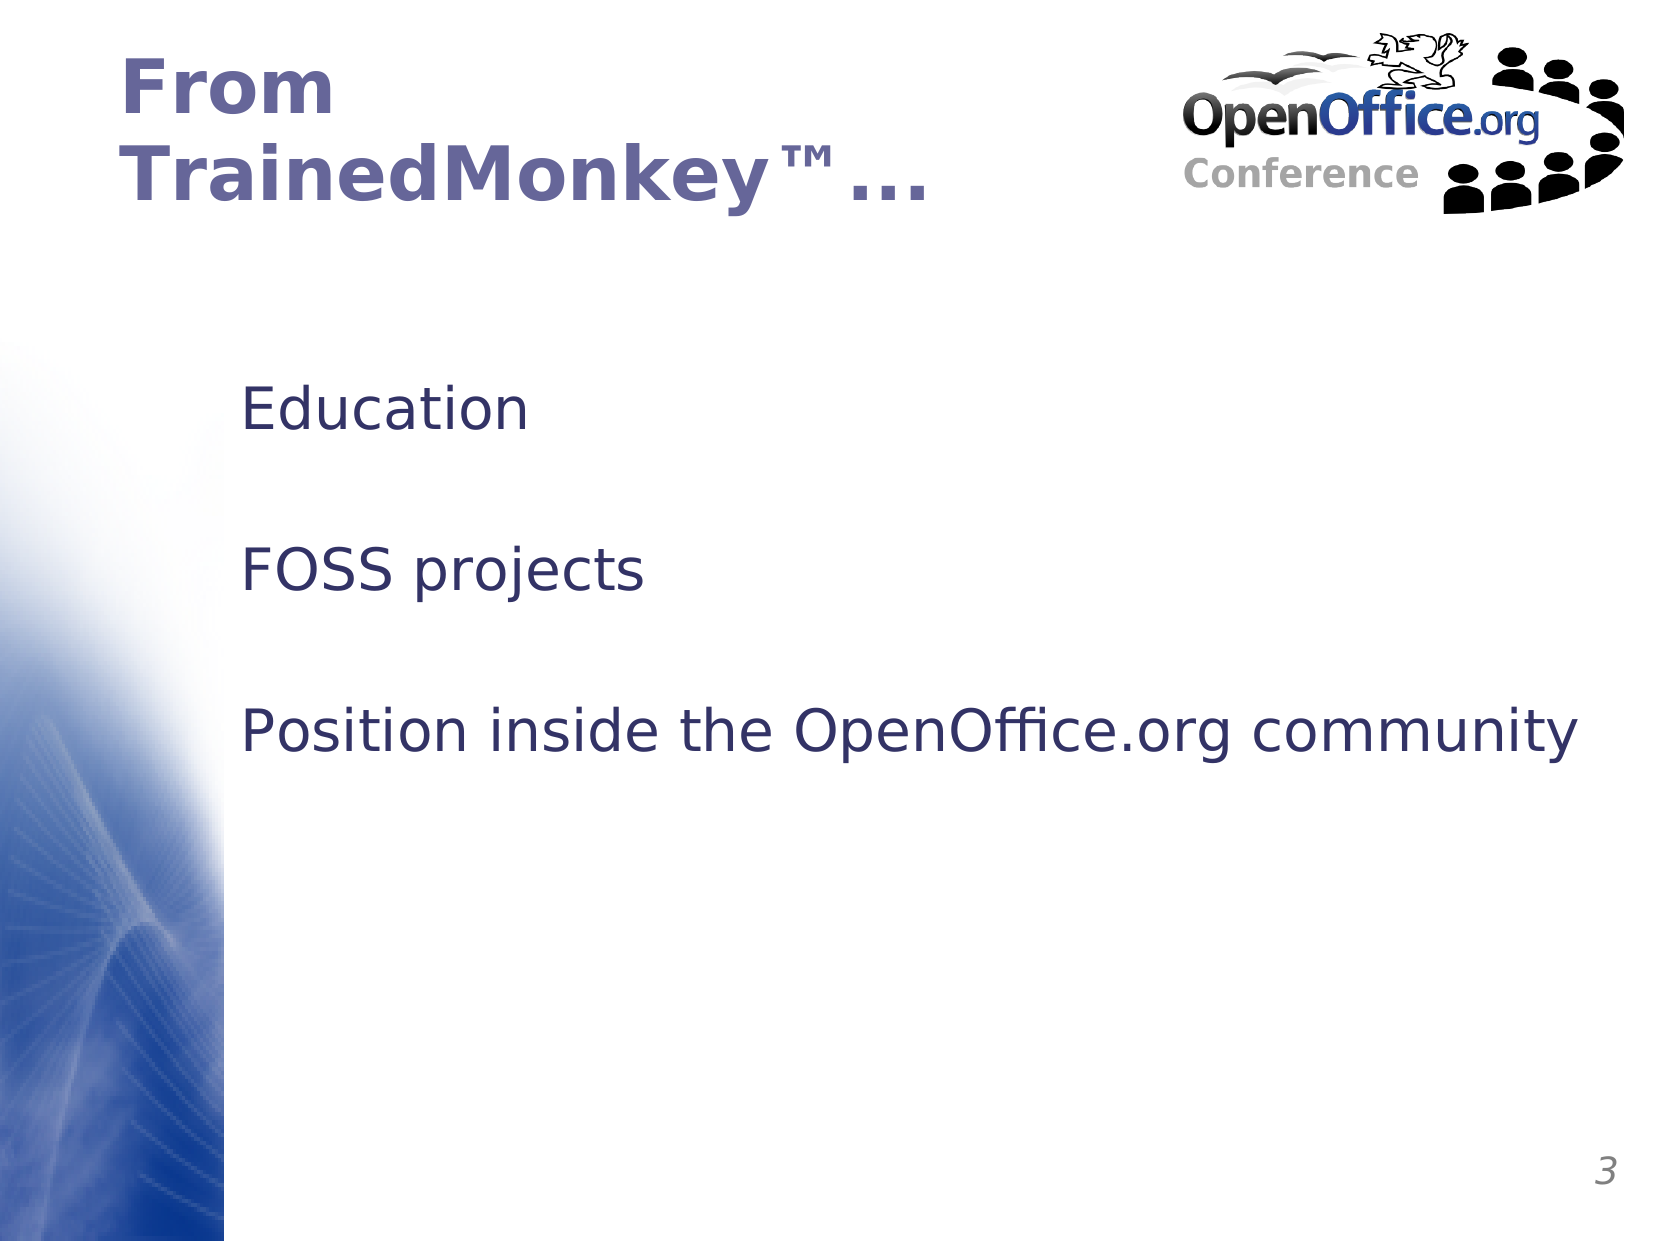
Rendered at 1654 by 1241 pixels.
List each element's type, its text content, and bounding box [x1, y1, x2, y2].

picture [1183, 33, 1624, 214]
list Education FOSS projects Position inside the OpenOffice.org community [223, 375, 1619, 1133]
title From TrainedMonkey™... [30, 74, 1169, 188]
picture [0, 0, 224, 1241]
